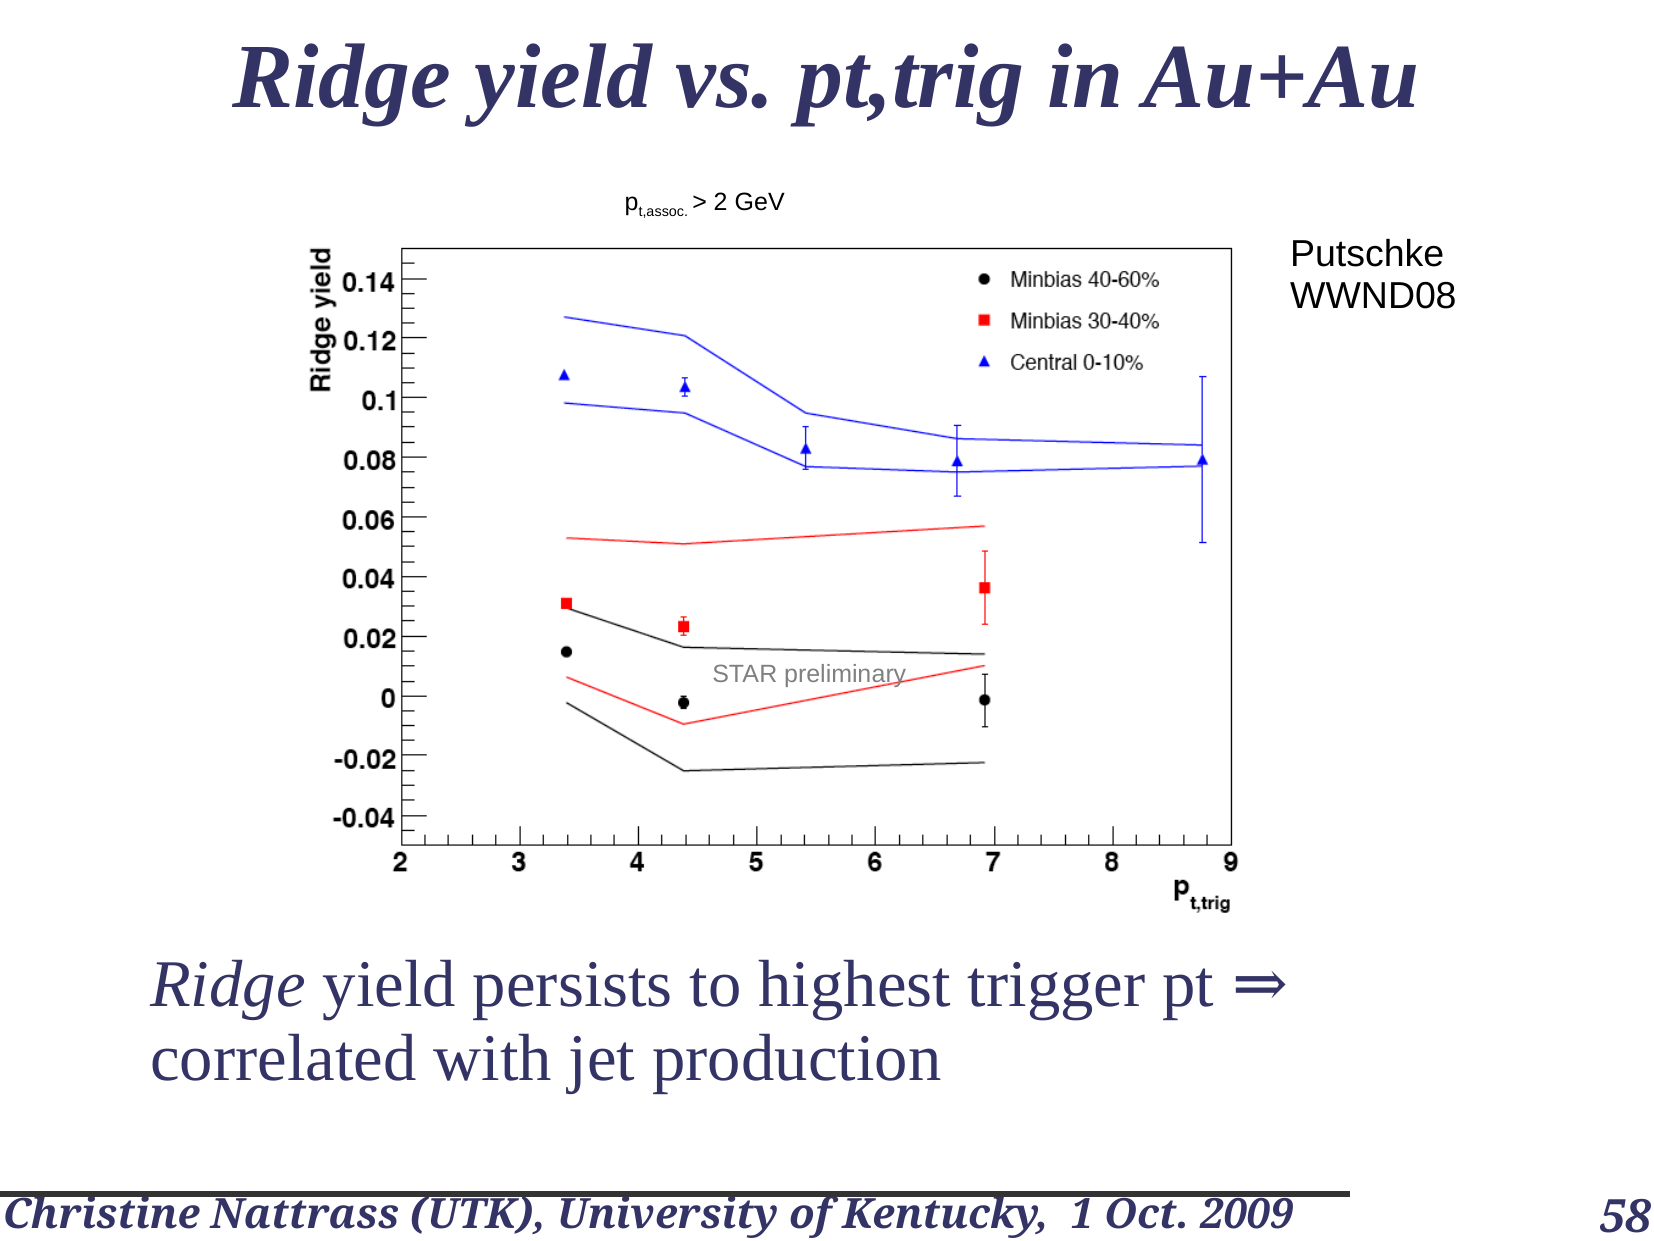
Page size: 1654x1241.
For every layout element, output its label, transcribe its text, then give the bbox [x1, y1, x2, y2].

text_box pt,assoc. > 2 GeV [618, 187, 792, 220]
title Ridge yield vs. pt,trig in Au+Au [82, 0, 1571, 180]
list Ridge yield persists to highest trigger pt ⇒ correlated with jet production [150, 946, 1571, 1142]
picture [300, 187, 1270, 919]
text_box Putschke WWND08 [1275, 224, 1614, 324]
text_box STAR preliminary [705, 659, 916, 688]
